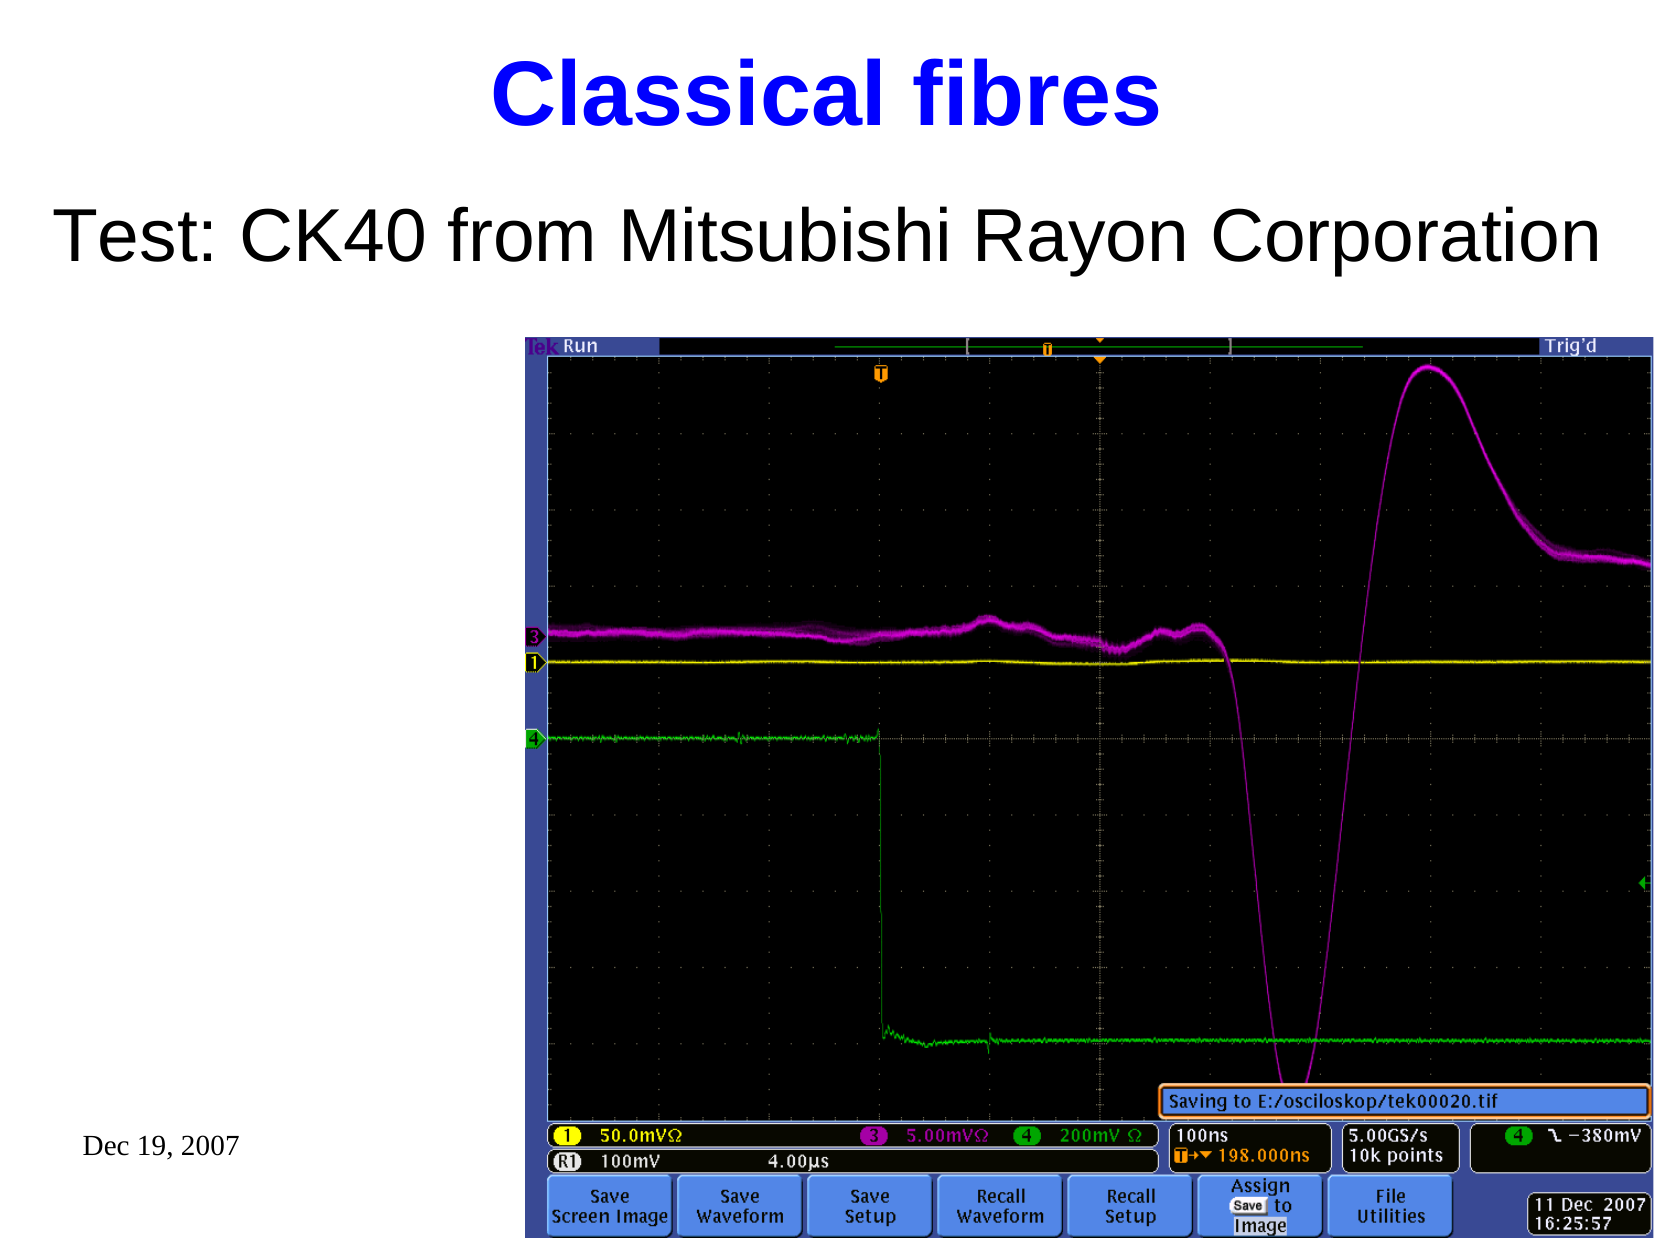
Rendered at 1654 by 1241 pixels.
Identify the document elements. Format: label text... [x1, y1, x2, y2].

title Classical fibres [82, 9, 1571, 178]
picture [525, 337, 1654, 1238]
text_box Test: CK40 from Mitsubishi Rayon Corporation [37, 185, 1619, 285]
